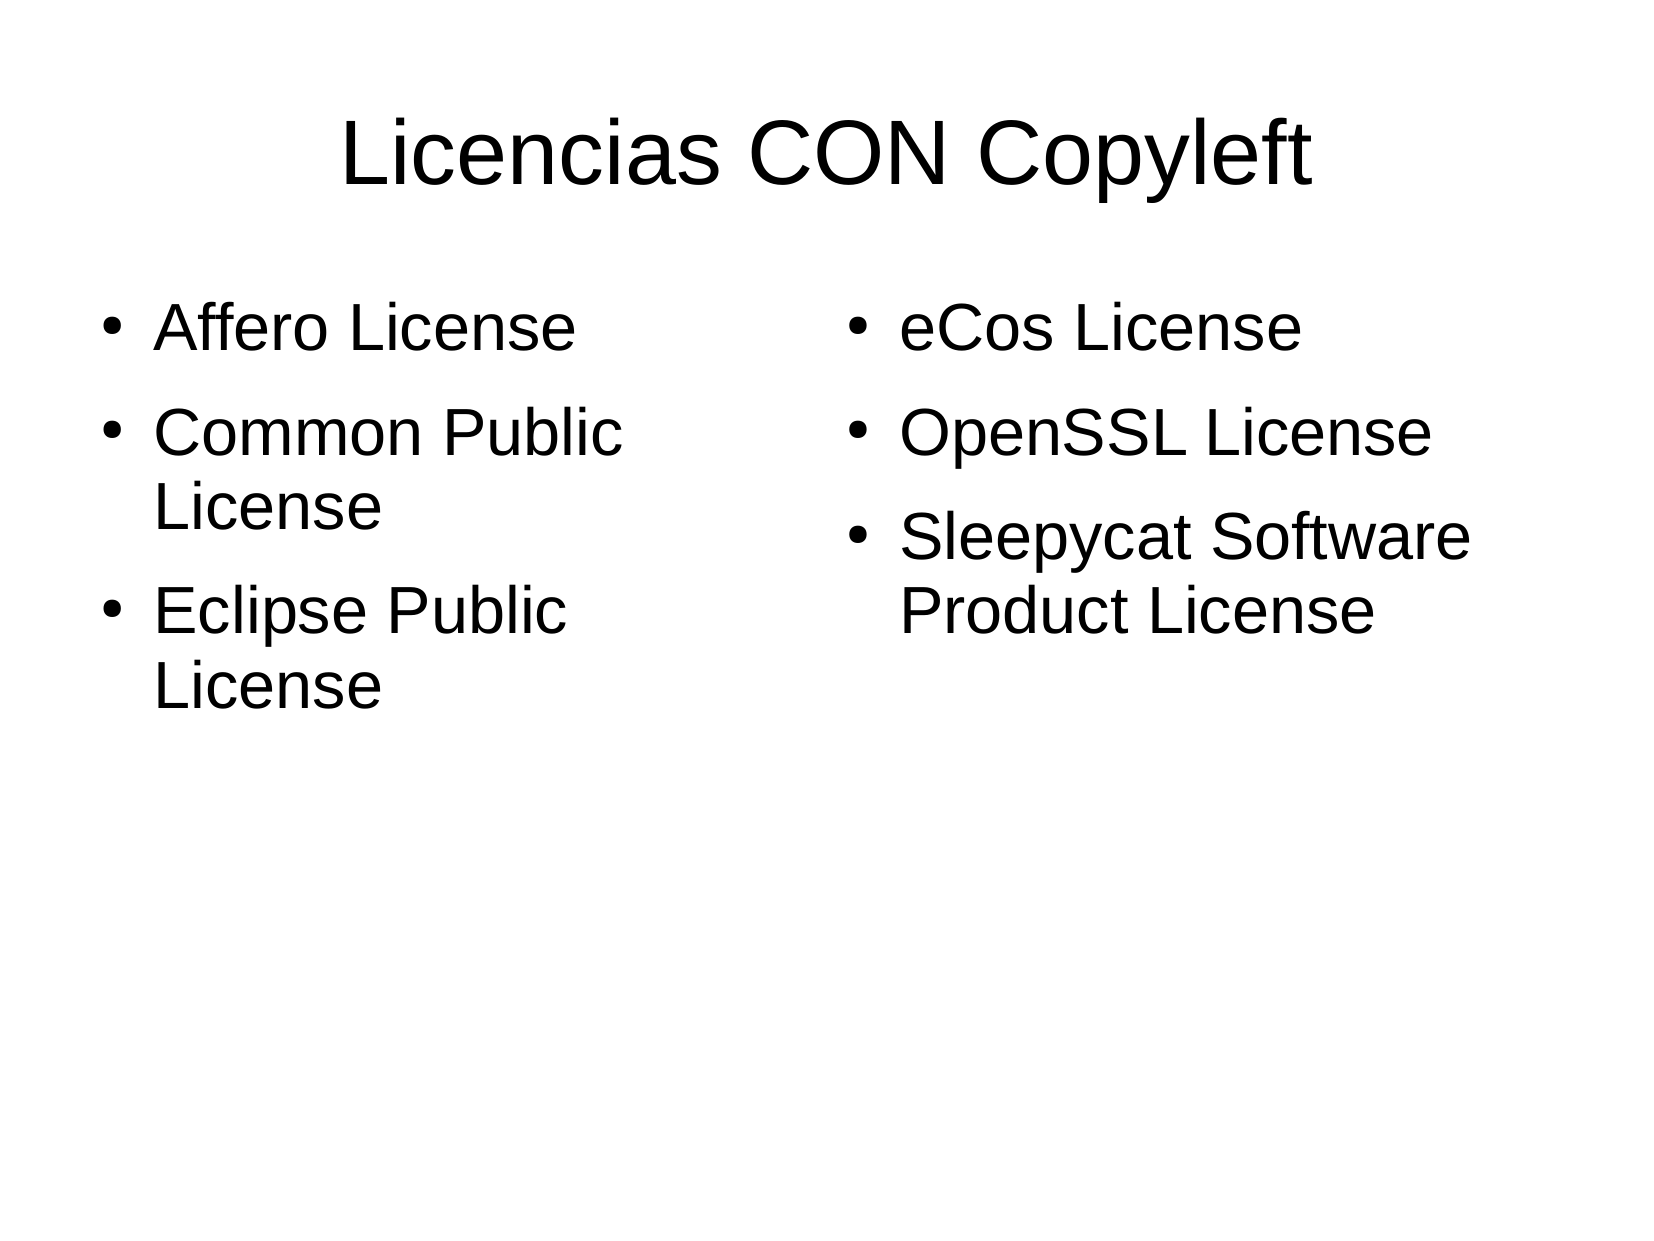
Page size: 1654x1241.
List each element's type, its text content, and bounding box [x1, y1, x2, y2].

list Affero License Common Public License Eclipse Public License [82, 290, 793, 1010]
title Licencias CON Copyleft [82, 49, 1571, 257]
list eCos License OpenSSL License Sleepycat Software Product License [828, 290, 1539, 1010]
